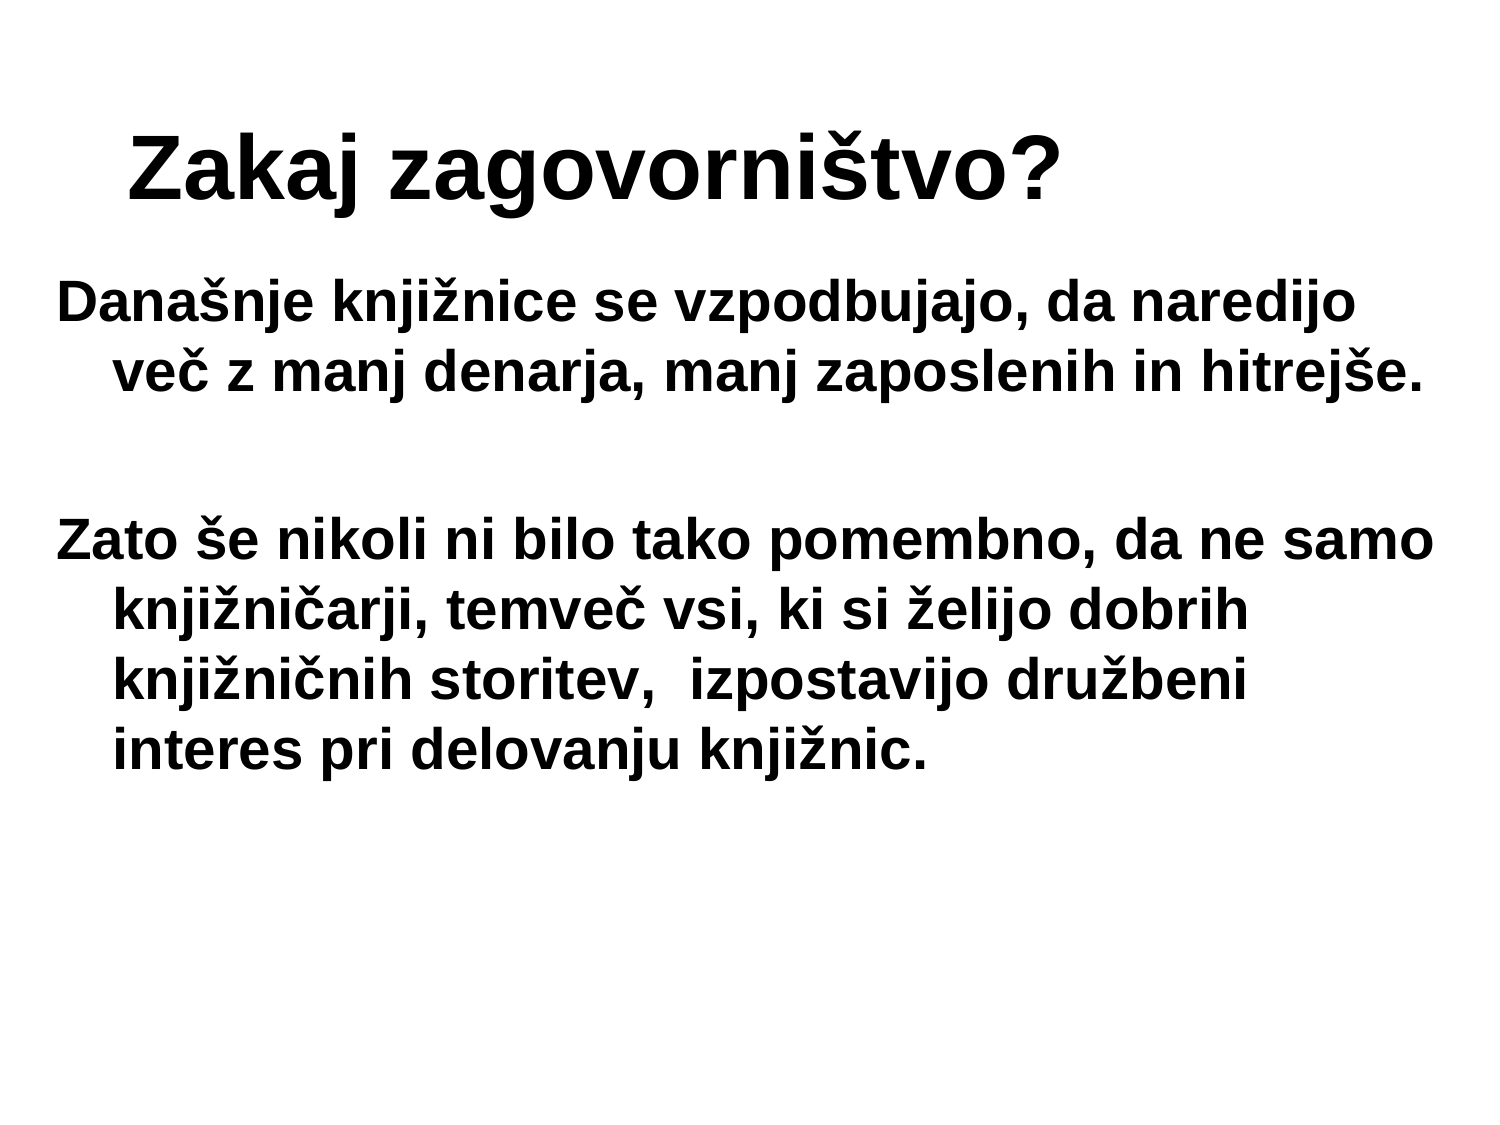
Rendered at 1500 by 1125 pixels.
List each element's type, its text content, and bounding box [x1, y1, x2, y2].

title Zakaj zagovorništvo? [112, 37, 1388, 225]
list Današnje knjižnice se vzpodbujajo, da naredijo več z manj denarja, manj zaposlenih in hitrejše. Zato še nikoli ni bilo tako pomembno, da ne samo knjižničarji, temveč vsi, ki si želijo dobrih knjižničnih storitev, izpostavijo družbeni interes pri delovanju knjižnic. [41, 255, 1471, 1047]
